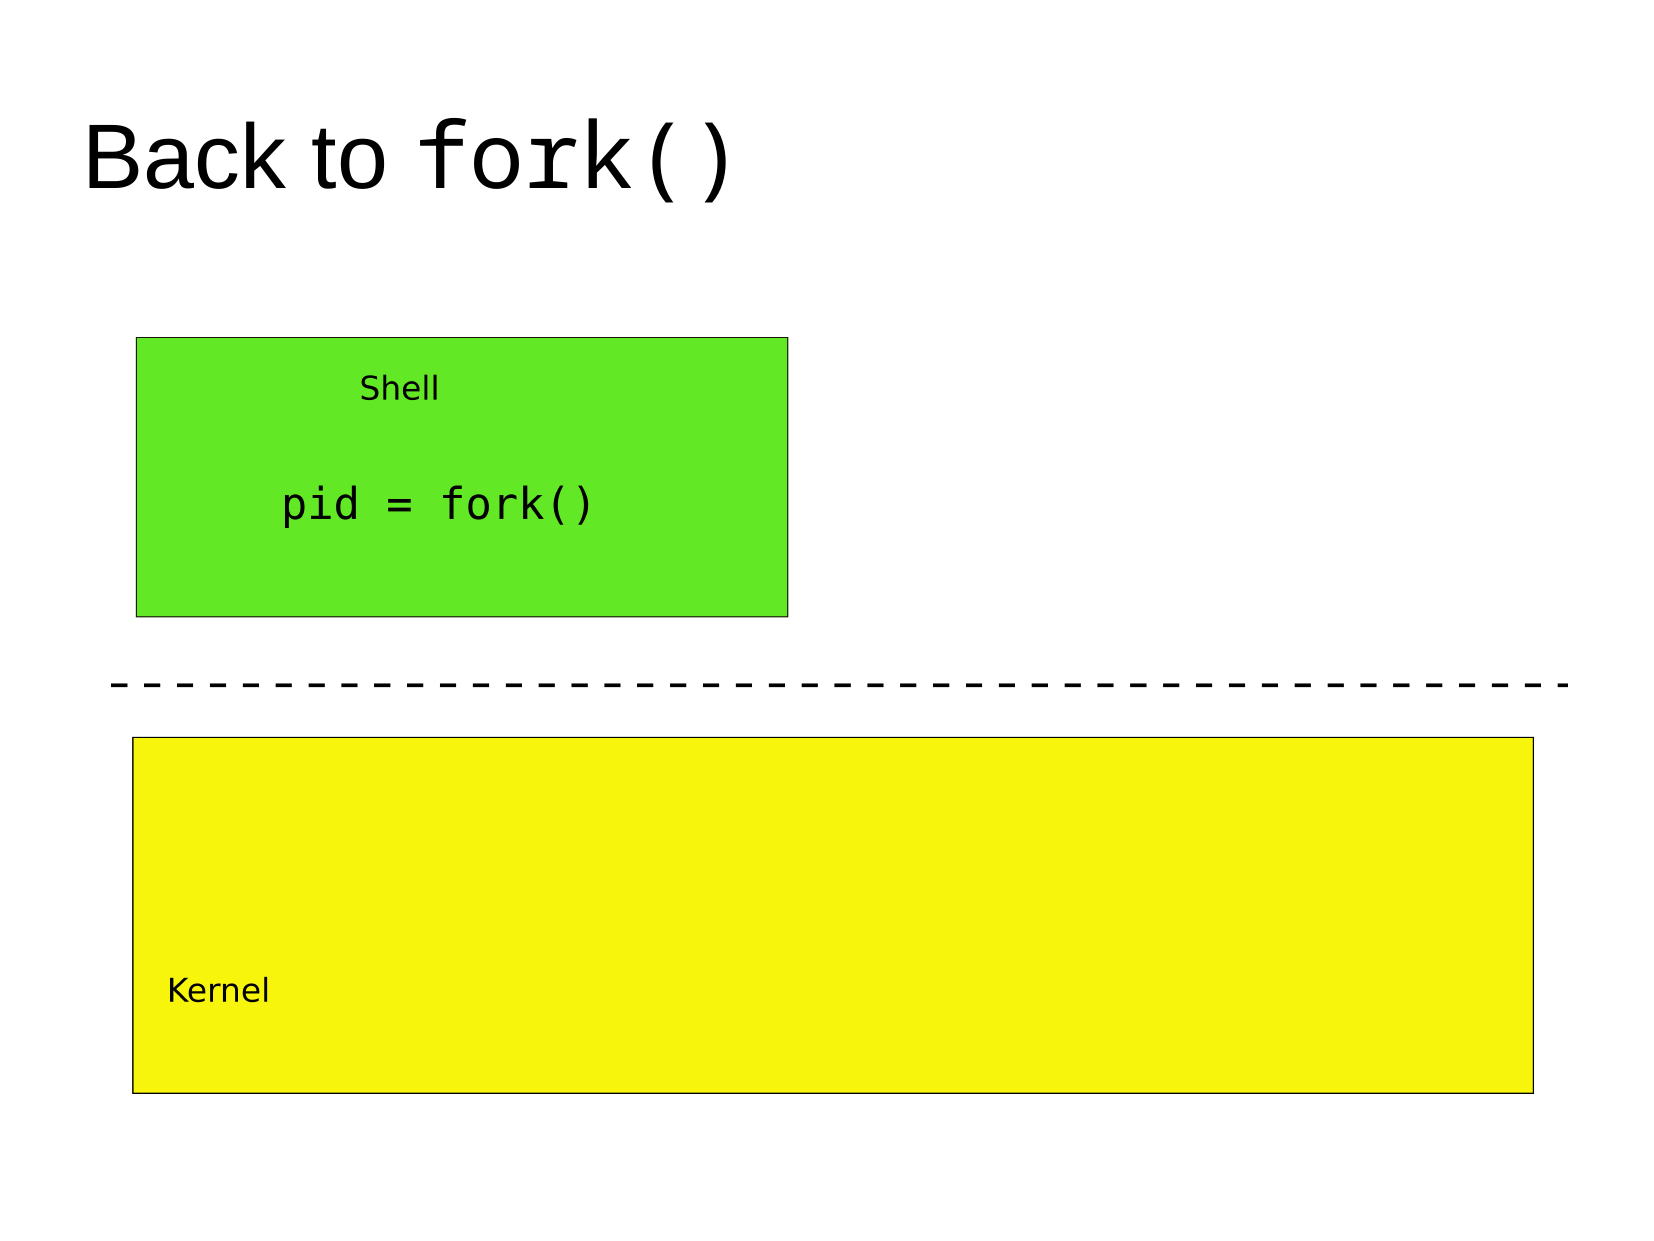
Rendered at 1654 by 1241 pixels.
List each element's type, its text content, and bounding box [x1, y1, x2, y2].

picture [111, 337, 1568, 1094]
title Back to fork() [82, 49, 826, 257]
